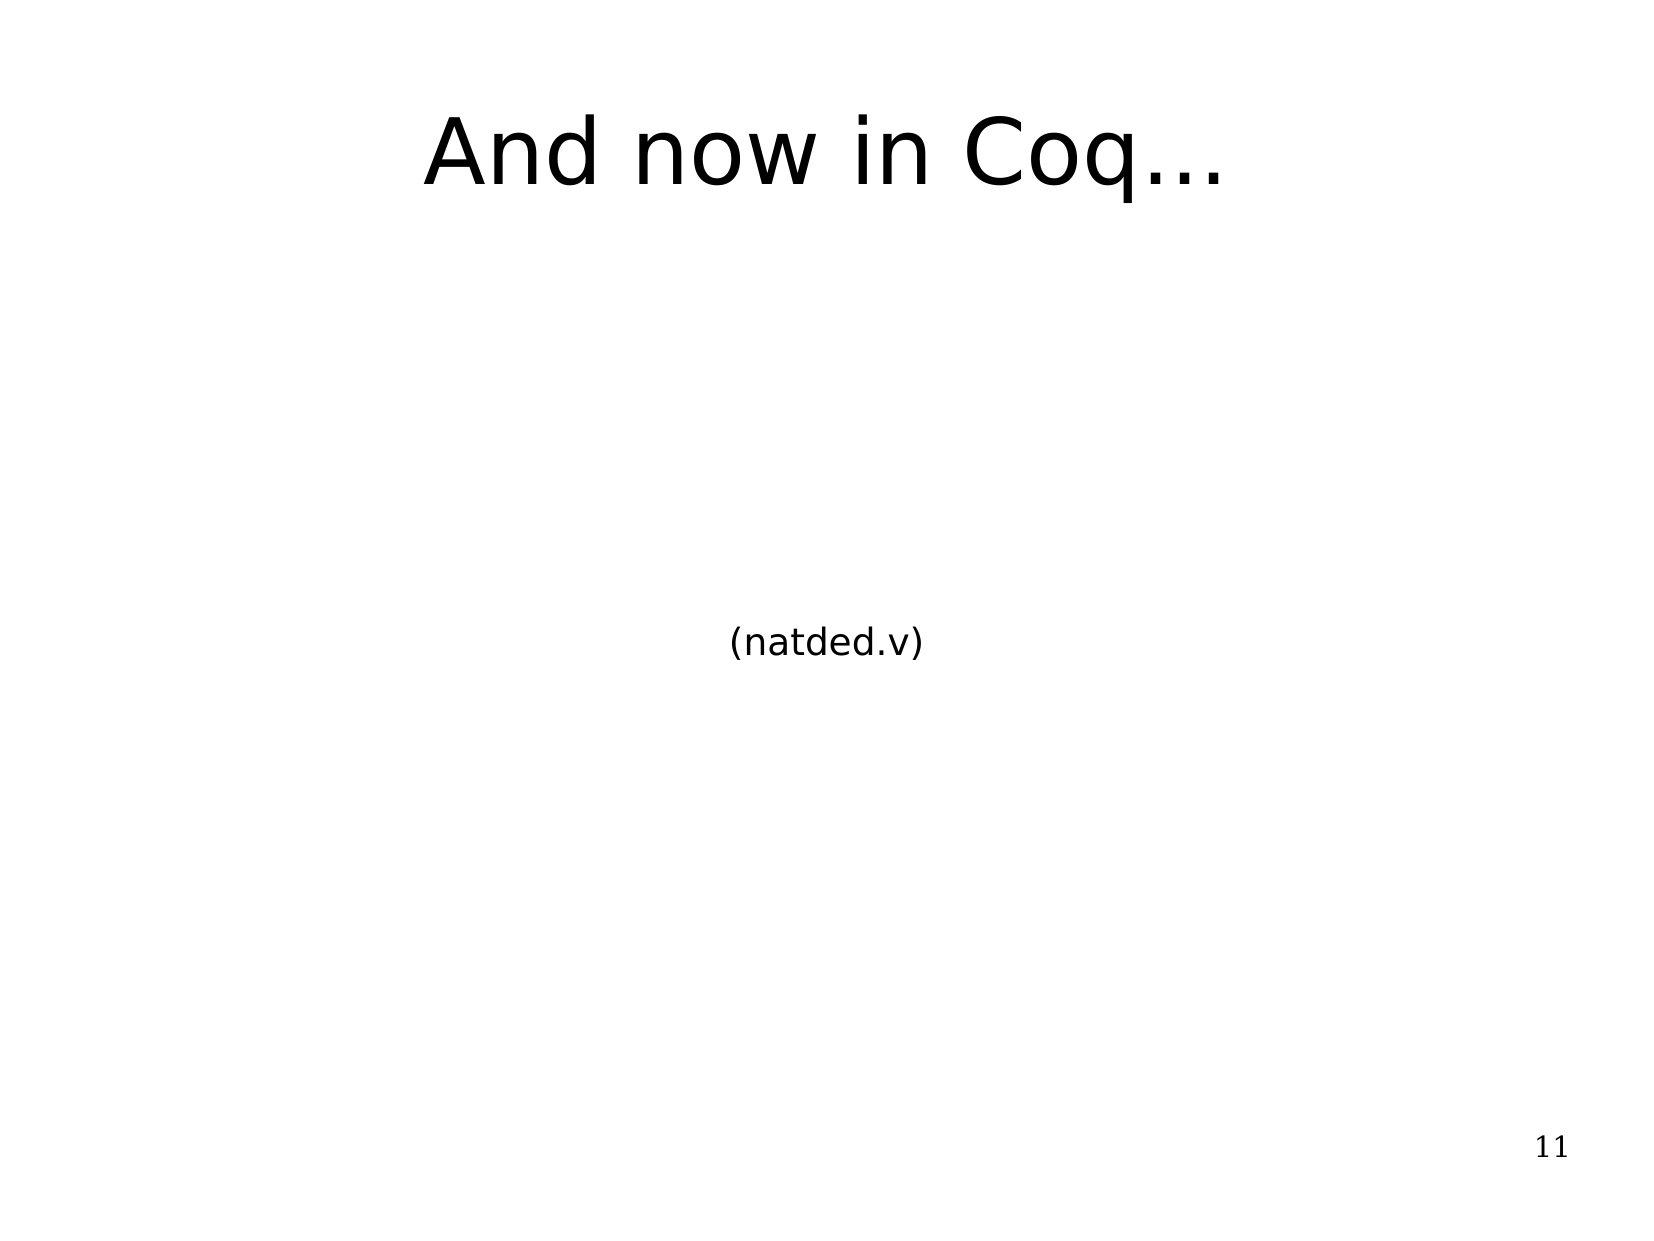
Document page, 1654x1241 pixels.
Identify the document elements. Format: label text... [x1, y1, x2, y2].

text_box (natded.v) [358, 613, 1296, 672]
title And now in Coq... [82, 49, 1571, 257]
